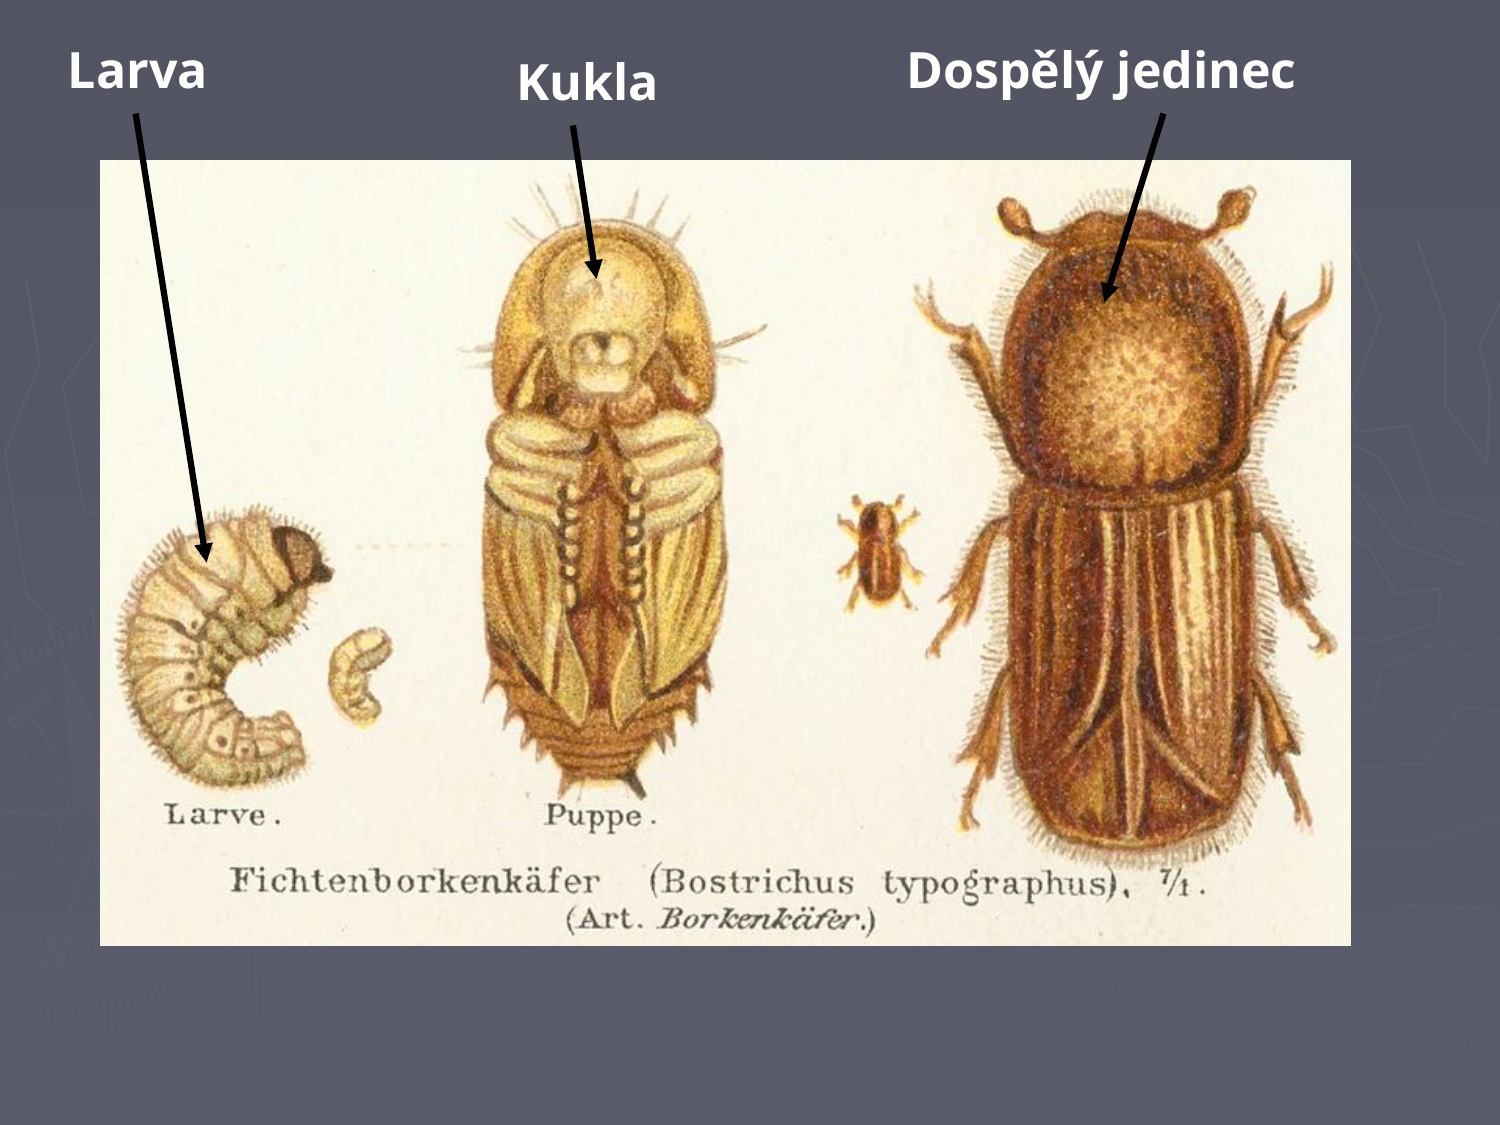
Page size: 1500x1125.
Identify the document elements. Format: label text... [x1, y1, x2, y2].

picture [100, 160, 1351, 946]
text_box Larva [53, 31, 443, 198]
text_box Dospělý jedinec [891, 30, 1329, 107]
text_box Kukla [501, 42, 845, 119]
